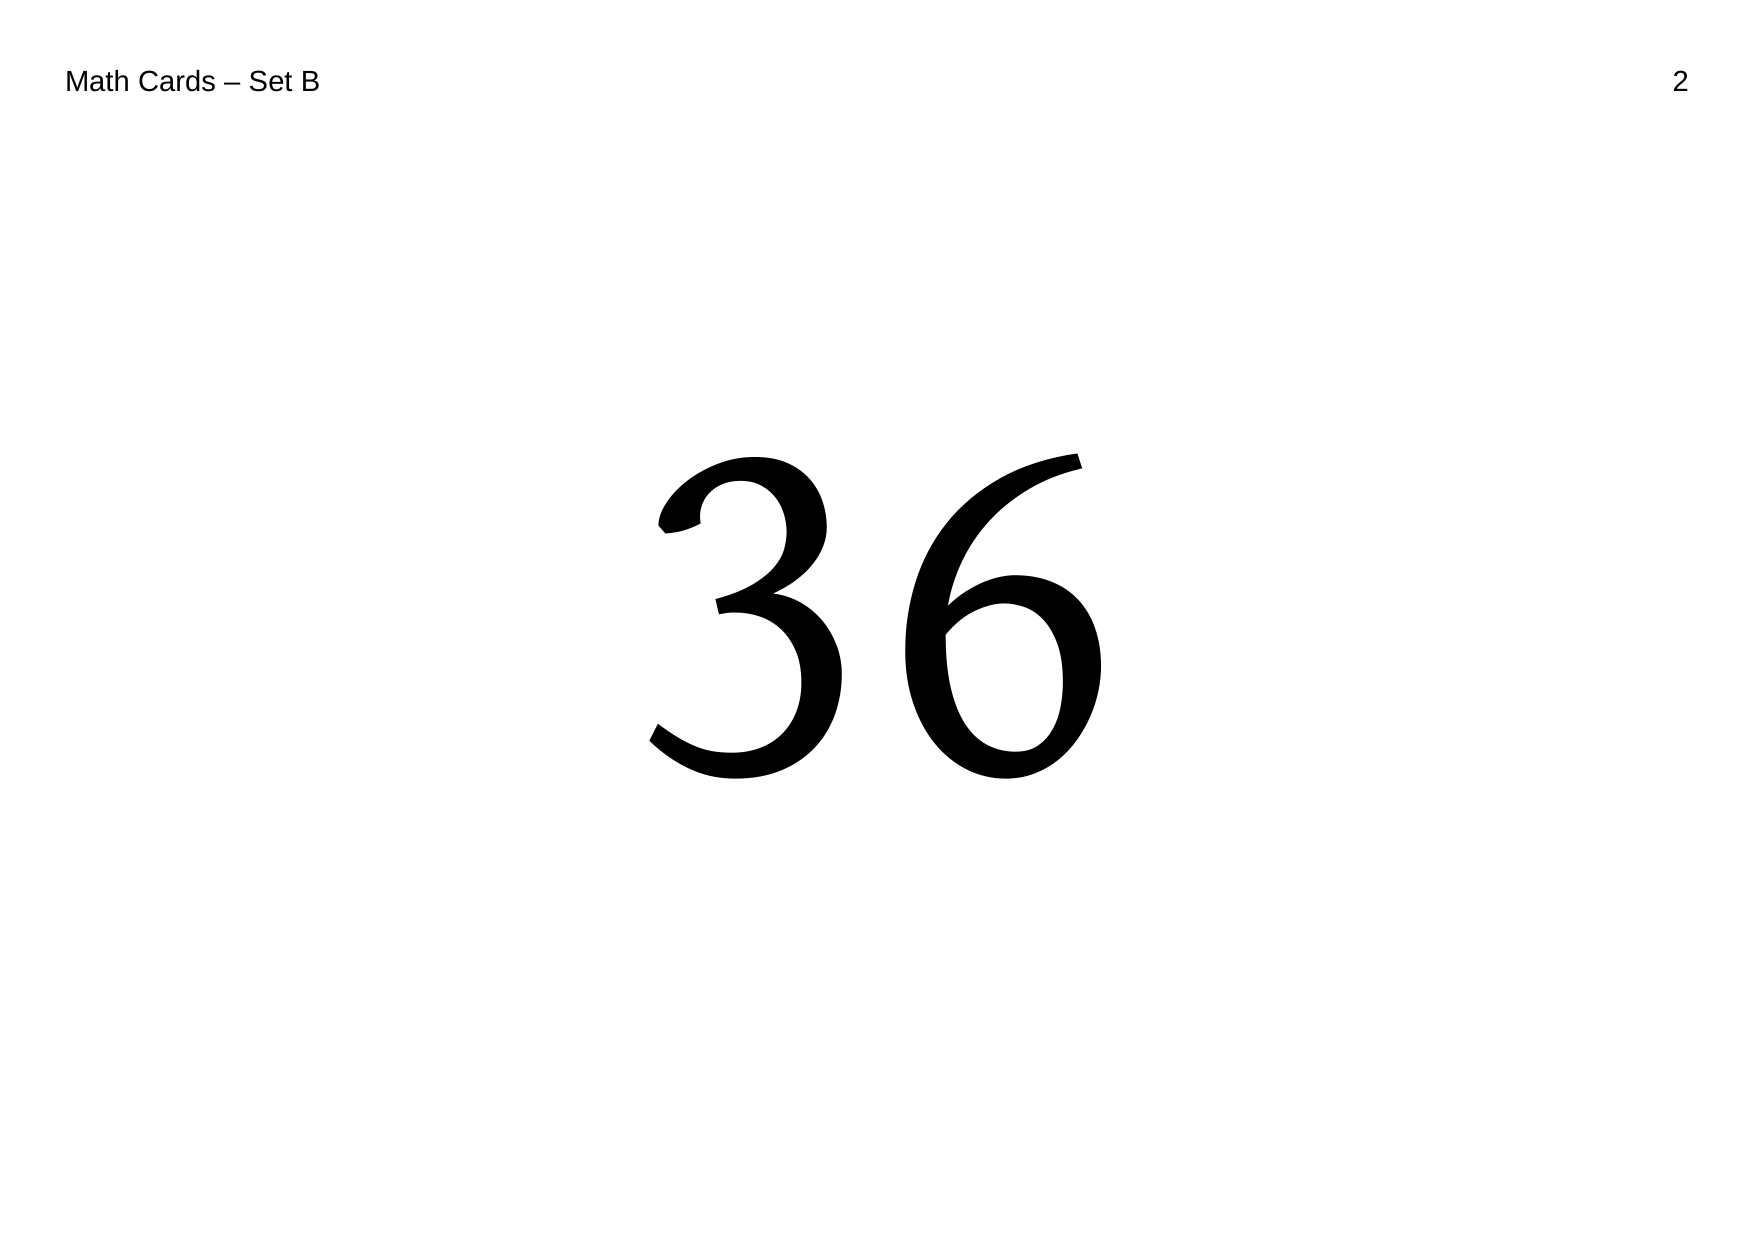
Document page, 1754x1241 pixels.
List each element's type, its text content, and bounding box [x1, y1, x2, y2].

text_box 36 [626, 318, 1128, 922]
text_box Math Cards – Set B [59, 59, 328, 104]
text_box 2 [1666, 59, 1695, 104]
